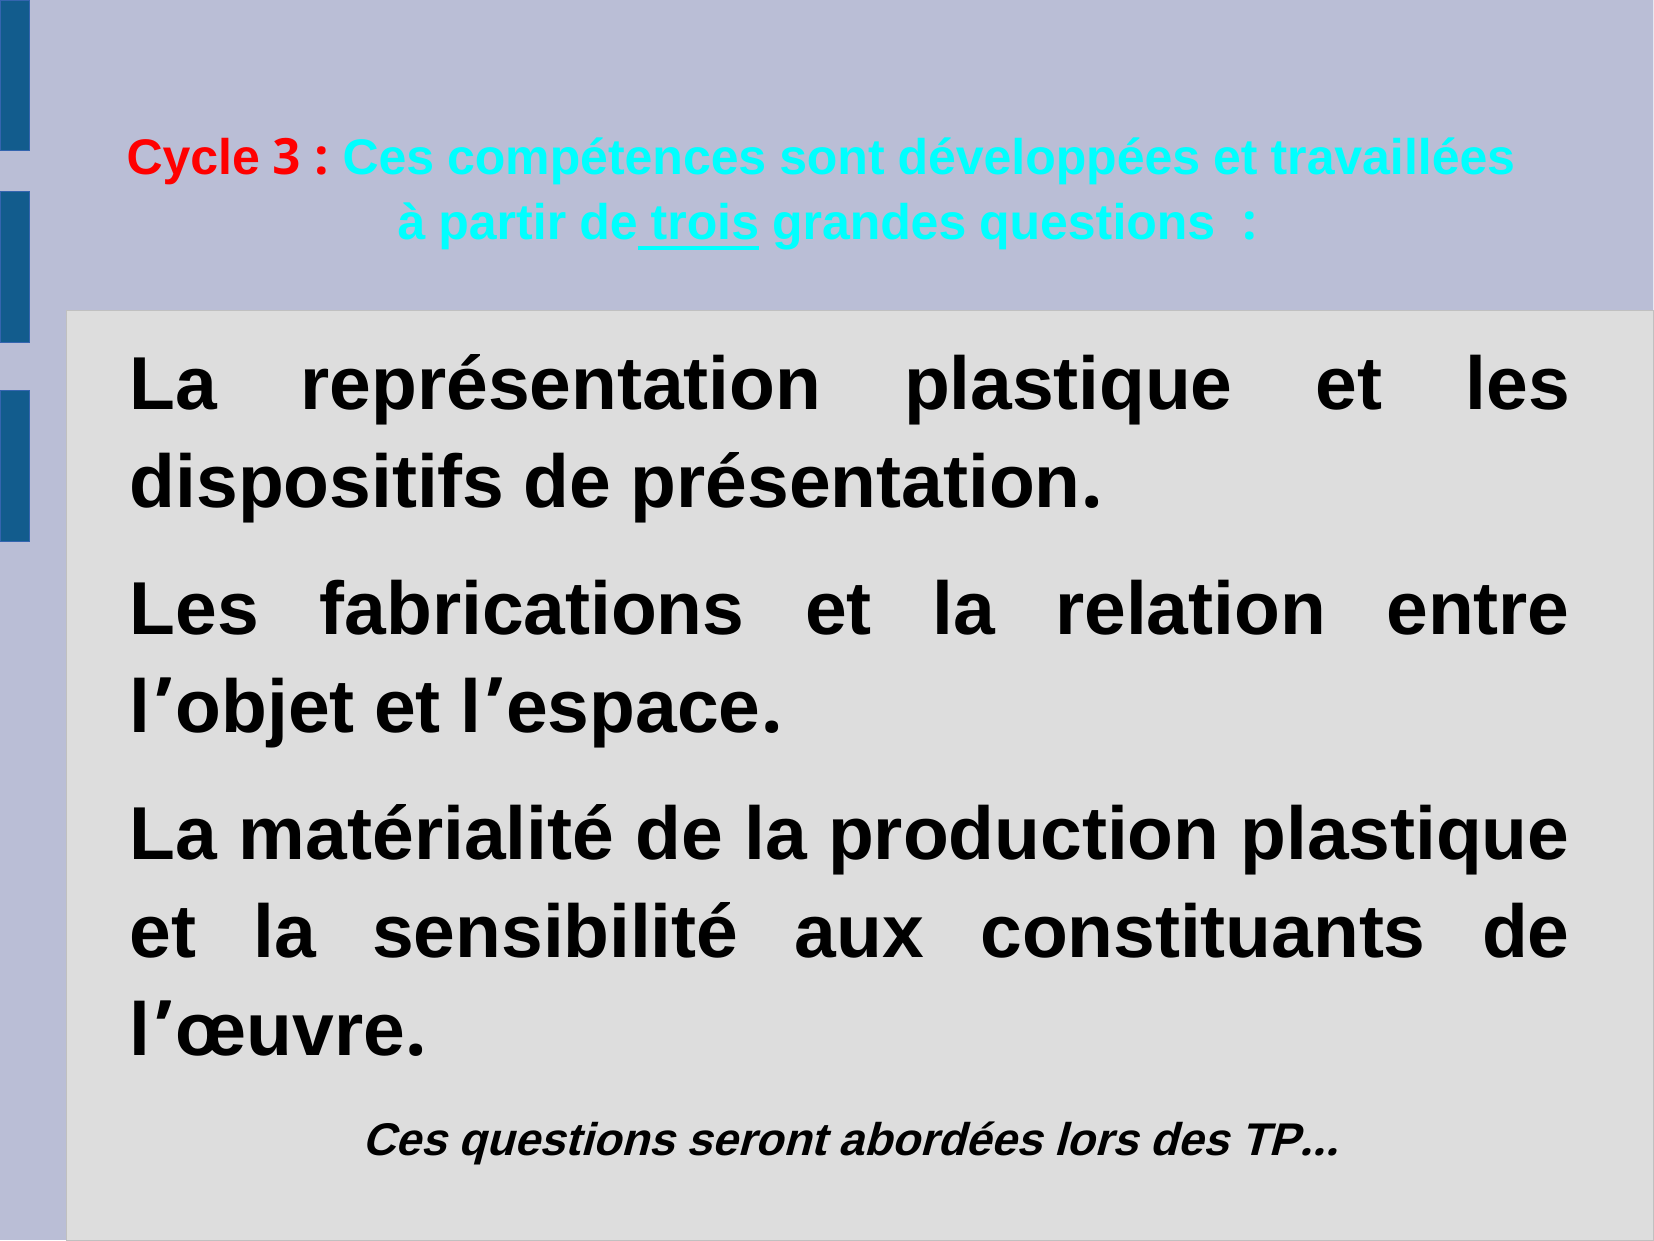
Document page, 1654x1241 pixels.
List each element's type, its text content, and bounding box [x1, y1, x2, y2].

title Cycle 3 : Ces compétences sont développées et travaillées à partir de trois grandes questions : [121, 91, 1534, 299]
list La représentation plastique et les dispositifs de présentation. Les fabrications et la relation entre l’objet et l’espace. La matérialité de la production plastique et la sensibilité aux constituants de l’œuvre. Ces questions seront abordées lors des TP... [129, 342, 1571, 1241]
